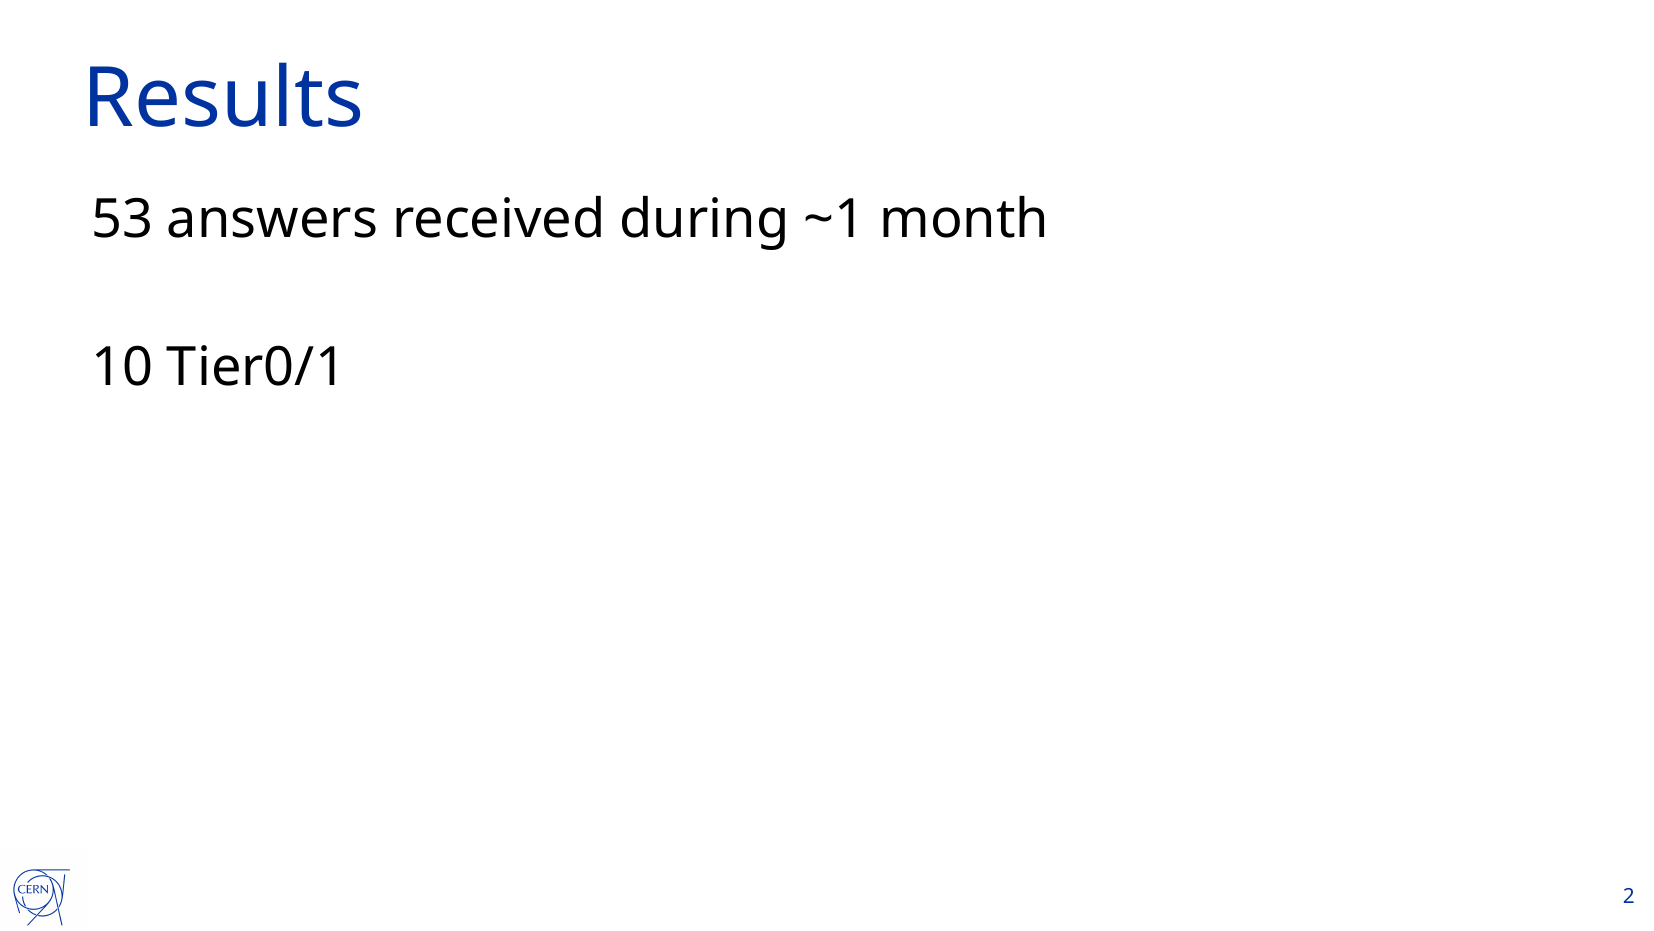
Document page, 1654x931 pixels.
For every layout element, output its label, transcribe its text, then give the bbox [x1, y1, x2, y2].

title Results [82, 37, 1571, 173]
picture [0, 850, 76, 931]
text_box 53 answers received during ~1 month 10 Tier0/1 [76, 172, 1601, 931]
